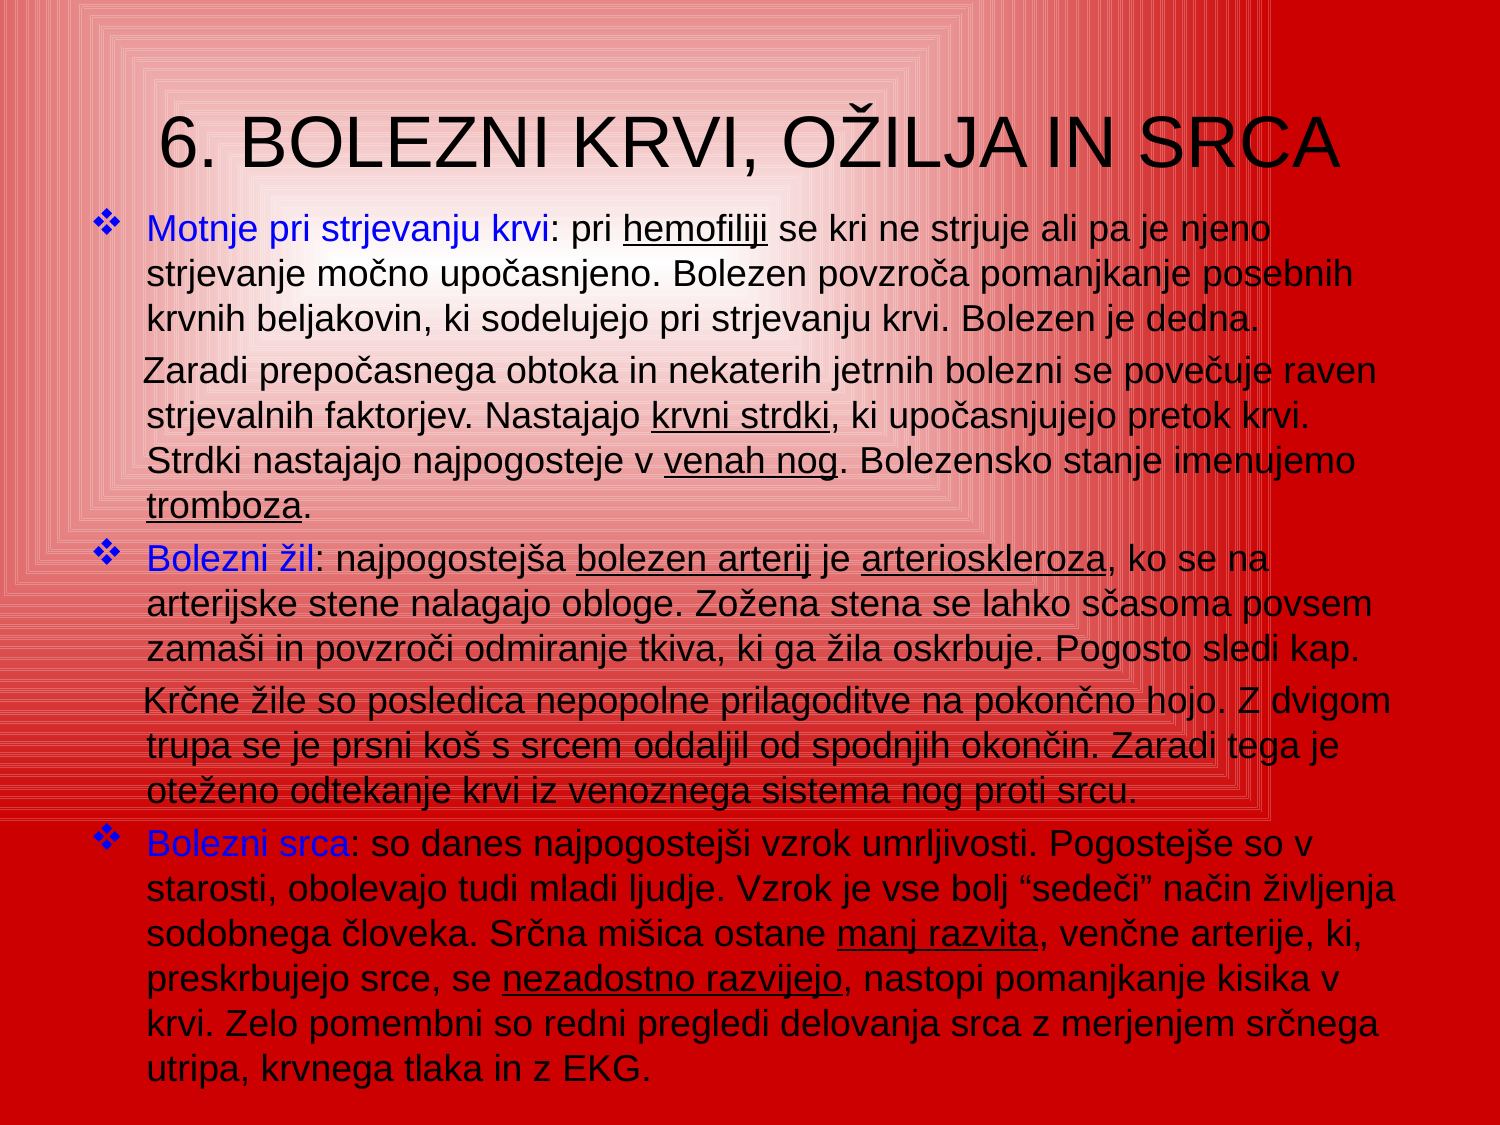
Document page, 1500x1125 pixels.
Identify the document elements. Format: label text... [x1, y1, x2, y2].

list Motnje pri strjevanju krvi: pri hemofiliji se kri ne strjuje ali pa je njeno strjevanje močno upočasnjeno. Bolezen povzroča pomanjkanje posebnih krvnih beljakovin, ki sodelujejo pri strjevanju krvi. Bolezen je dedna. Zaradi prepočasnega obtoka in nekaterih jetrnih bolezni se povečuje raven strjevalnih faktorjev. Nastajajo krvni strdki, ki upočasnjujejo pretok krvi. Strdki nastajajo najpogosteje v venah nog. Bolezensko stanje imenujemo tromboza. Bolezni žil: najpogostejša bolezen arterij je arterioskleroza, ko se na arterijske stene nalagajo obloge. Zožena stena se lahko sčasoma povsem zamaši in povzroči odmiranje tkiva, ki ga žila oskrbuje. Pogosto sledi kap. Krčne žile so posledica nepopolne prilagoditve na pokončno hojo. Z dvigom trupa se je prsni koš s srcem oddaljil od spodnjih okončin. Zaradi tega je oteženo odtekanje krvi iz venoznega sistema nog proti srcu. Bolezni srca: so danes najpogostejši vzrok umrljivosti. Pogostejše so v starosti, obolevajo tudi mladi ljudje. Vzrok je vse bolj “sedeči” način življenja sodobnega človeka. Srčna mišica ostane manj razvita, venčne arterije, ki, preskrbujejo srce, se nezadostno razvijejo, nastopi pomanjkanje kisika v krvi. Zelo pomembni so redni pregledi delovanja srca z merjenjem srčnega utripa, krvnega tlaka in z EKG. [75, 196, 1425, 1125]
title 6. BOLEZNI KRVI, OŽILJA IN SRCA [75, 45, 1425, 196]
